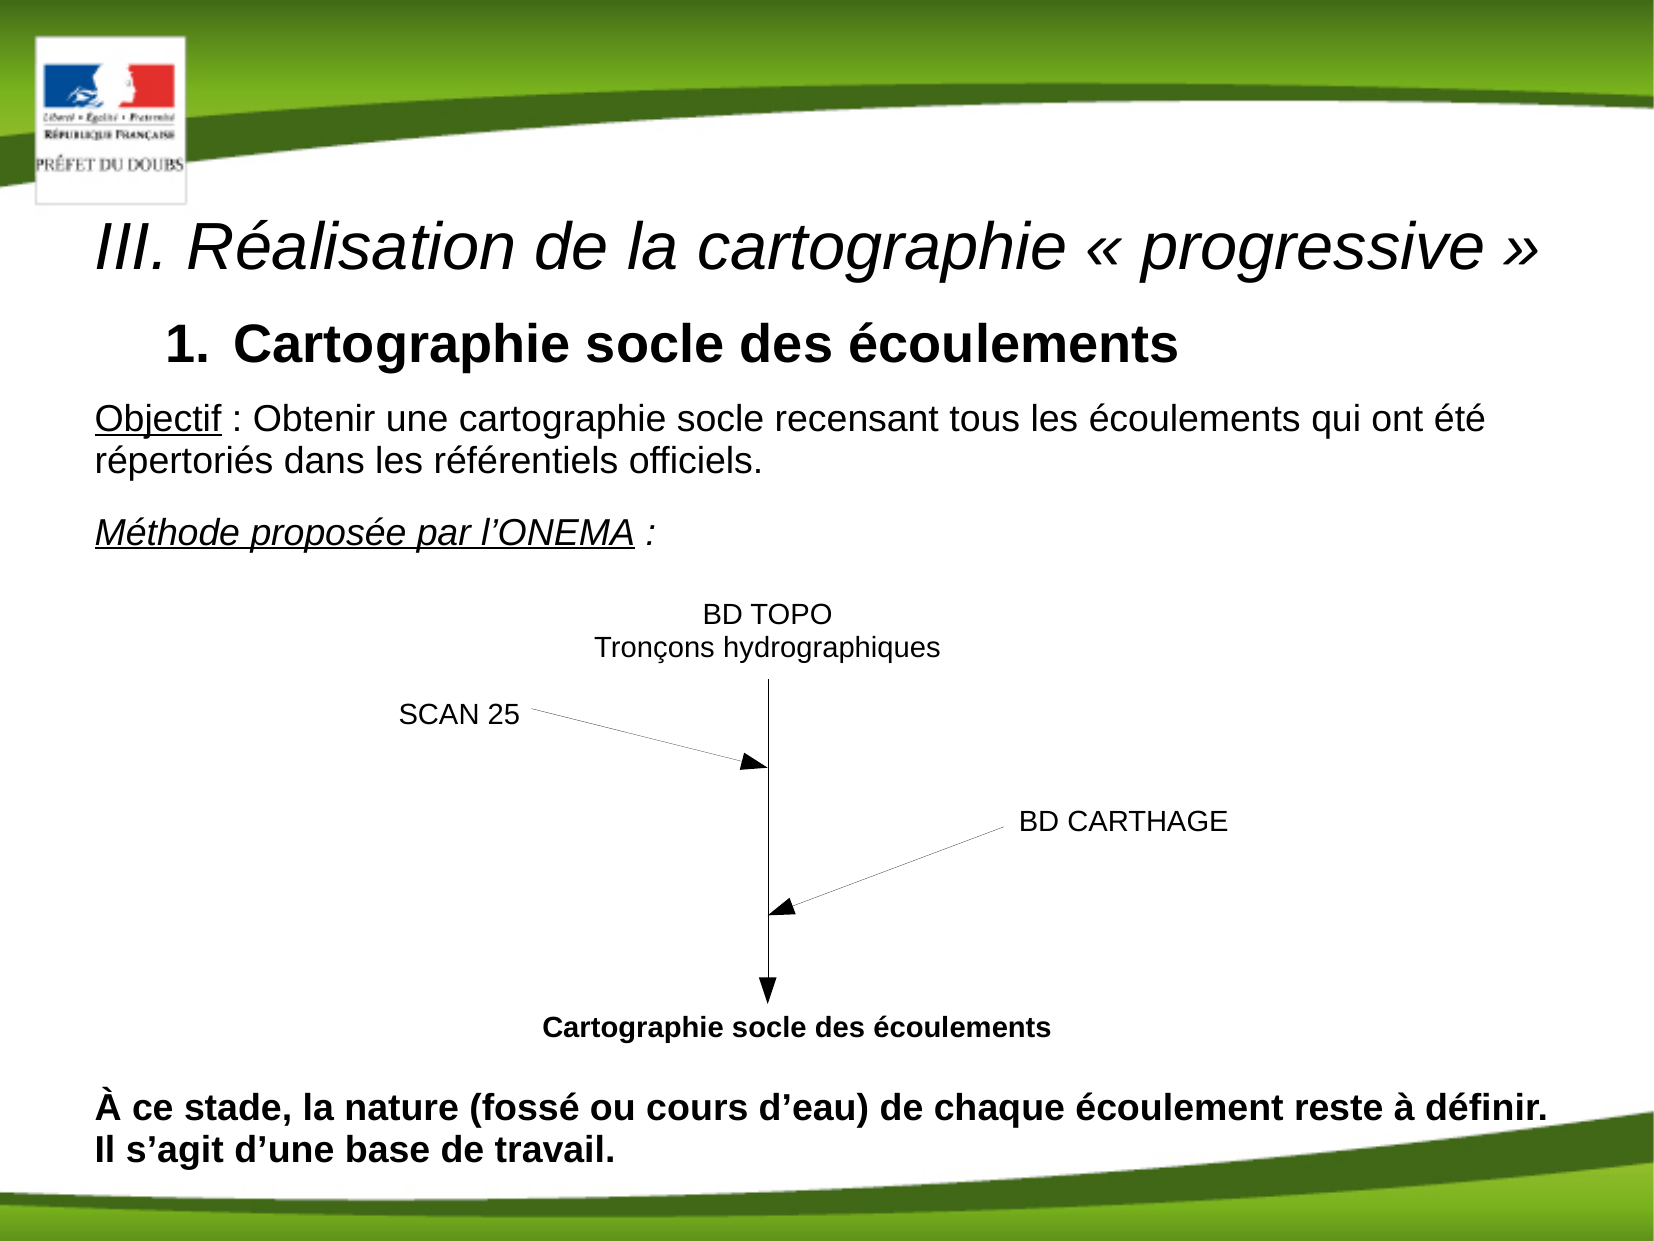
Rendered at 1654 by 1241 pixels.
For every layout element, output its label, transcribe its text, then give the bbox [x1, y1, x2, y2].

picture [0, 0, 1654, 1241]
text_box SCAN 25 [383, 690, 562, 739]
list Réalisation de la cartographie « progressive » Cartographie socle des écoulements Objectif : Obtenir une cartographie socle recensant tous les écoulements qui ont été répertoriés dans les référentiels officiels. Méthode proposée par l’ONEMA : À ce stade, la nature (fossé ou cours d’eau) de chaque écoulement reste à définir. Il s’agit d’une base de travail. [76, 194, 1565, 1177]
text_box BD CARTHAGE [1003, 797, 1270, 845]
text_box BD TOPO Tronçons hydrographiques [561, 590, 975, 671]
text_box Cartographie socle des écoulements [442, 1003, 1152, 1053]
